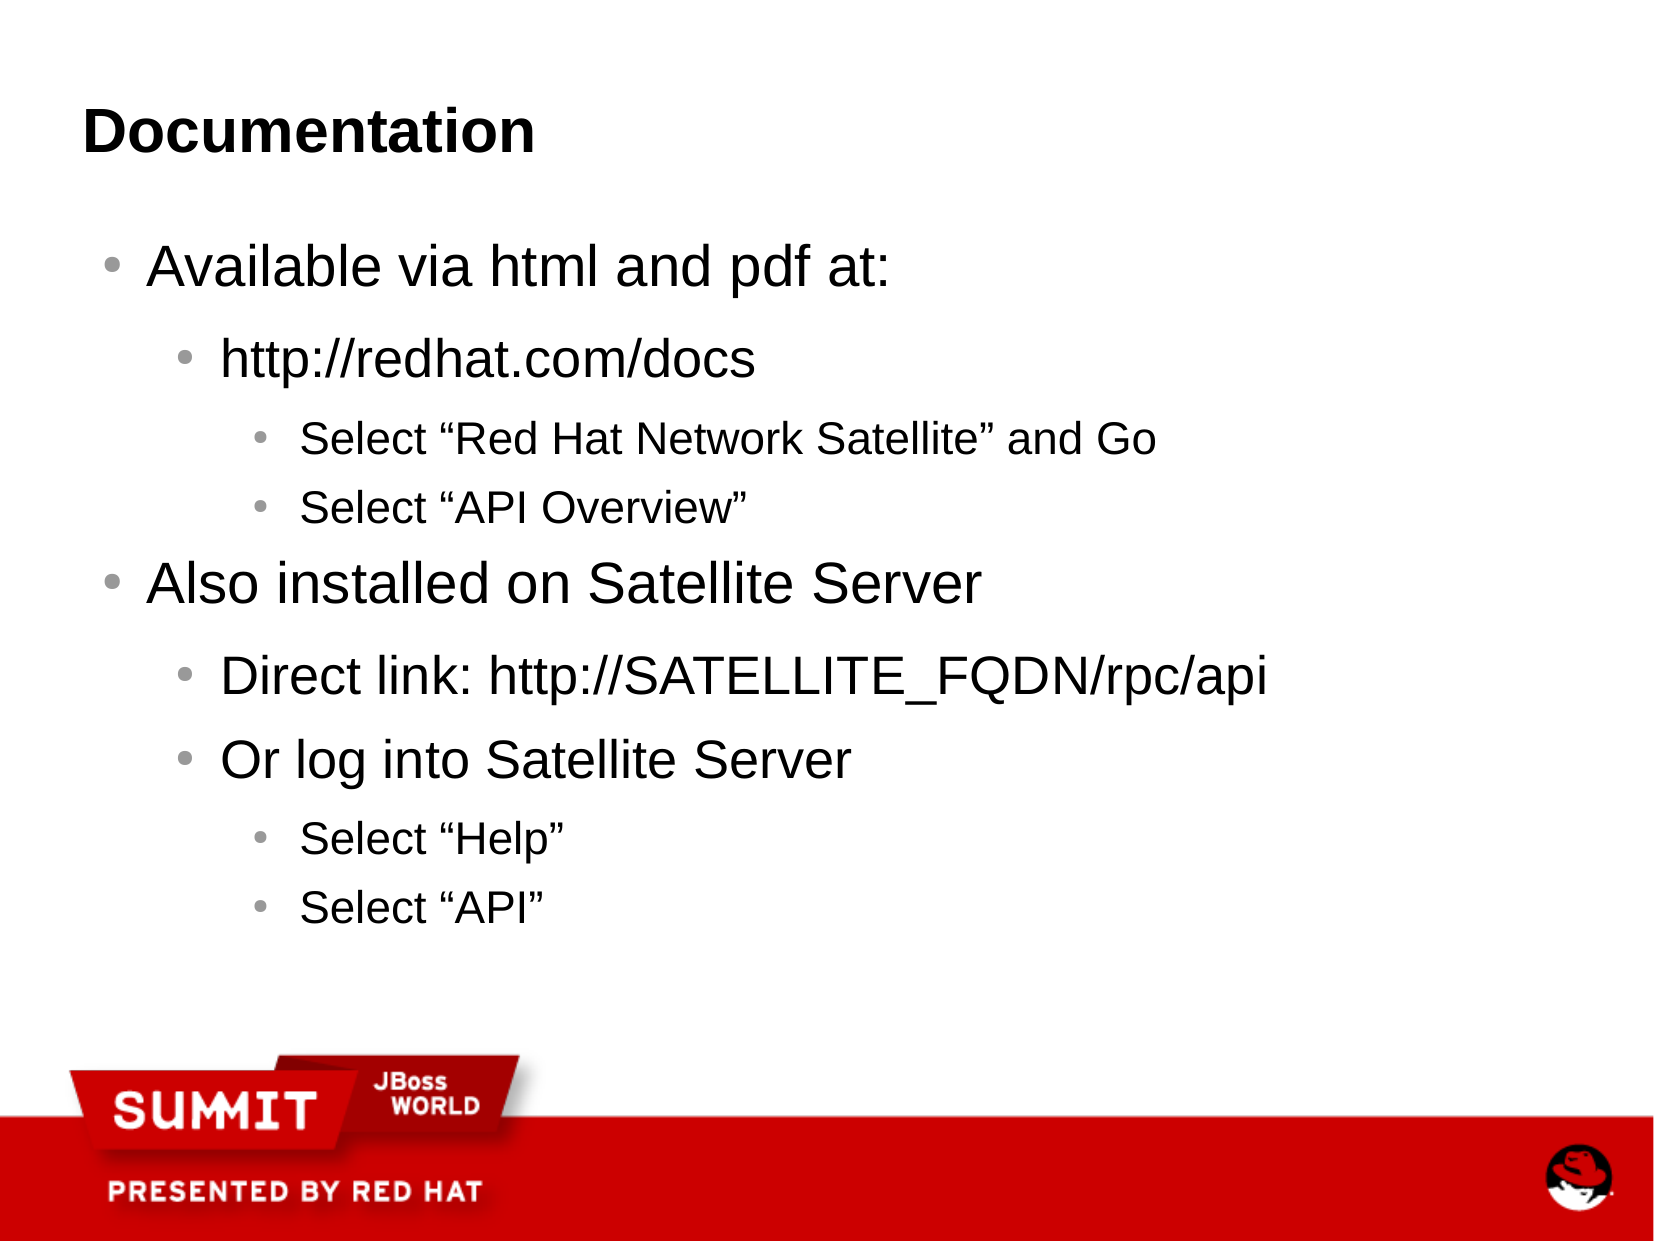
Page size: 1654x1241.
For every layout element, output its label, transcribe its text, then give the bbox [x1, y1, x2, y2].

list Available via html and pdf at: http://redhat.com/docs Select “Red Hat Network Satellite” and Go Select “API Overview” Also installed on Satellite Server Direct link: http://SATELLITE_FQDN/rpc/api Or log into Satellite Server Select “Help” Select “API” [86, 233, 1576, 1015]
picture [0, 1043, 1654, 1241]
title Documentation [82, 45, 1571, 218]
